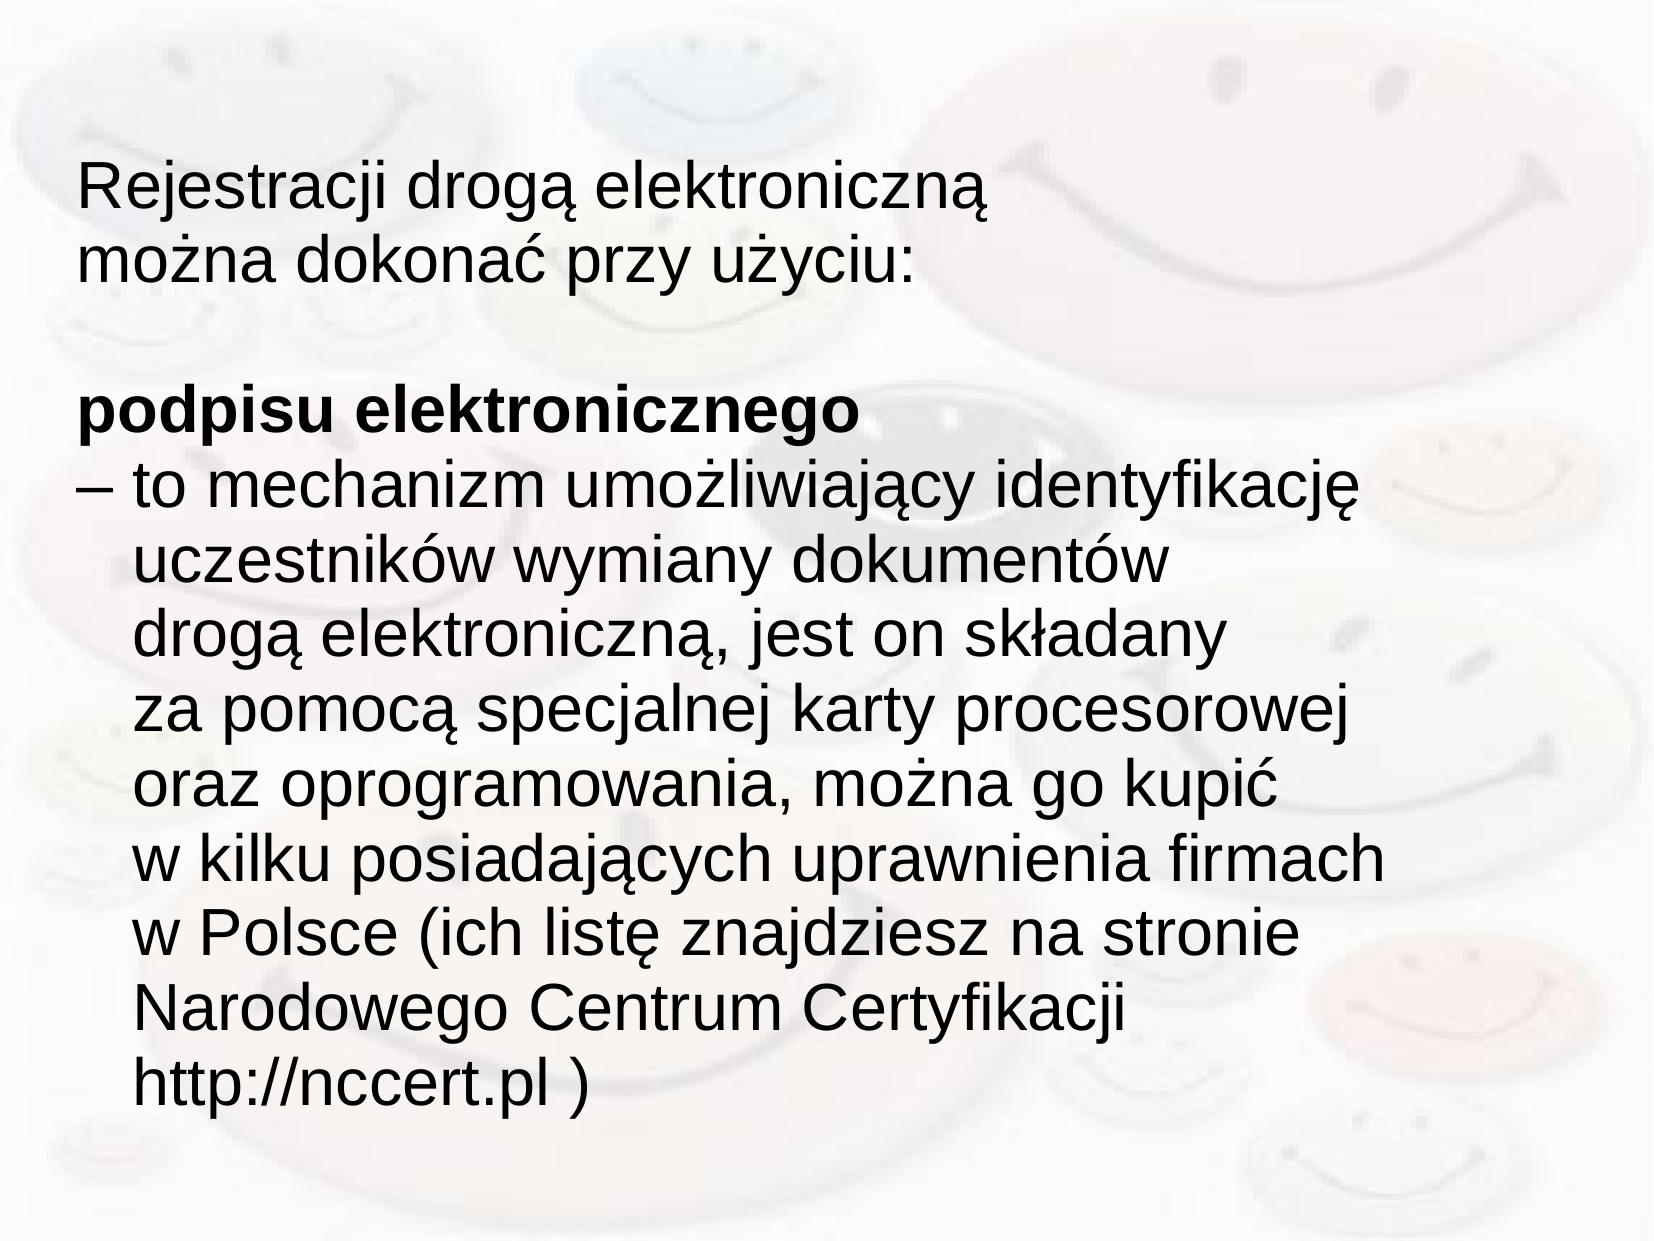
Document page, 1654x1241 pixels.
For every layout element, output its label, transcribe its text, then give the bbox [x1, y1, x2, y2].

picture [0, 0, 1654, 1241]
subtitle Rejestracji drogą elektroniczną można dokonać przy użyciu: podpisu elektronicznego – to mechanizm umożliwiający identyfikację uczestników wymiany dokumentów drogą elektroniczną, jest on składany za pomocą specjalnej karty procesorowej oraz oprogramowania, można go kupić w kilku posiadających uprawnienia firmach w Polsce (ich listę znajdziesz na stronie Narodowego Centrum Certyfikacji http://nccert.pl ) [76, 147, 1565, 1120]
